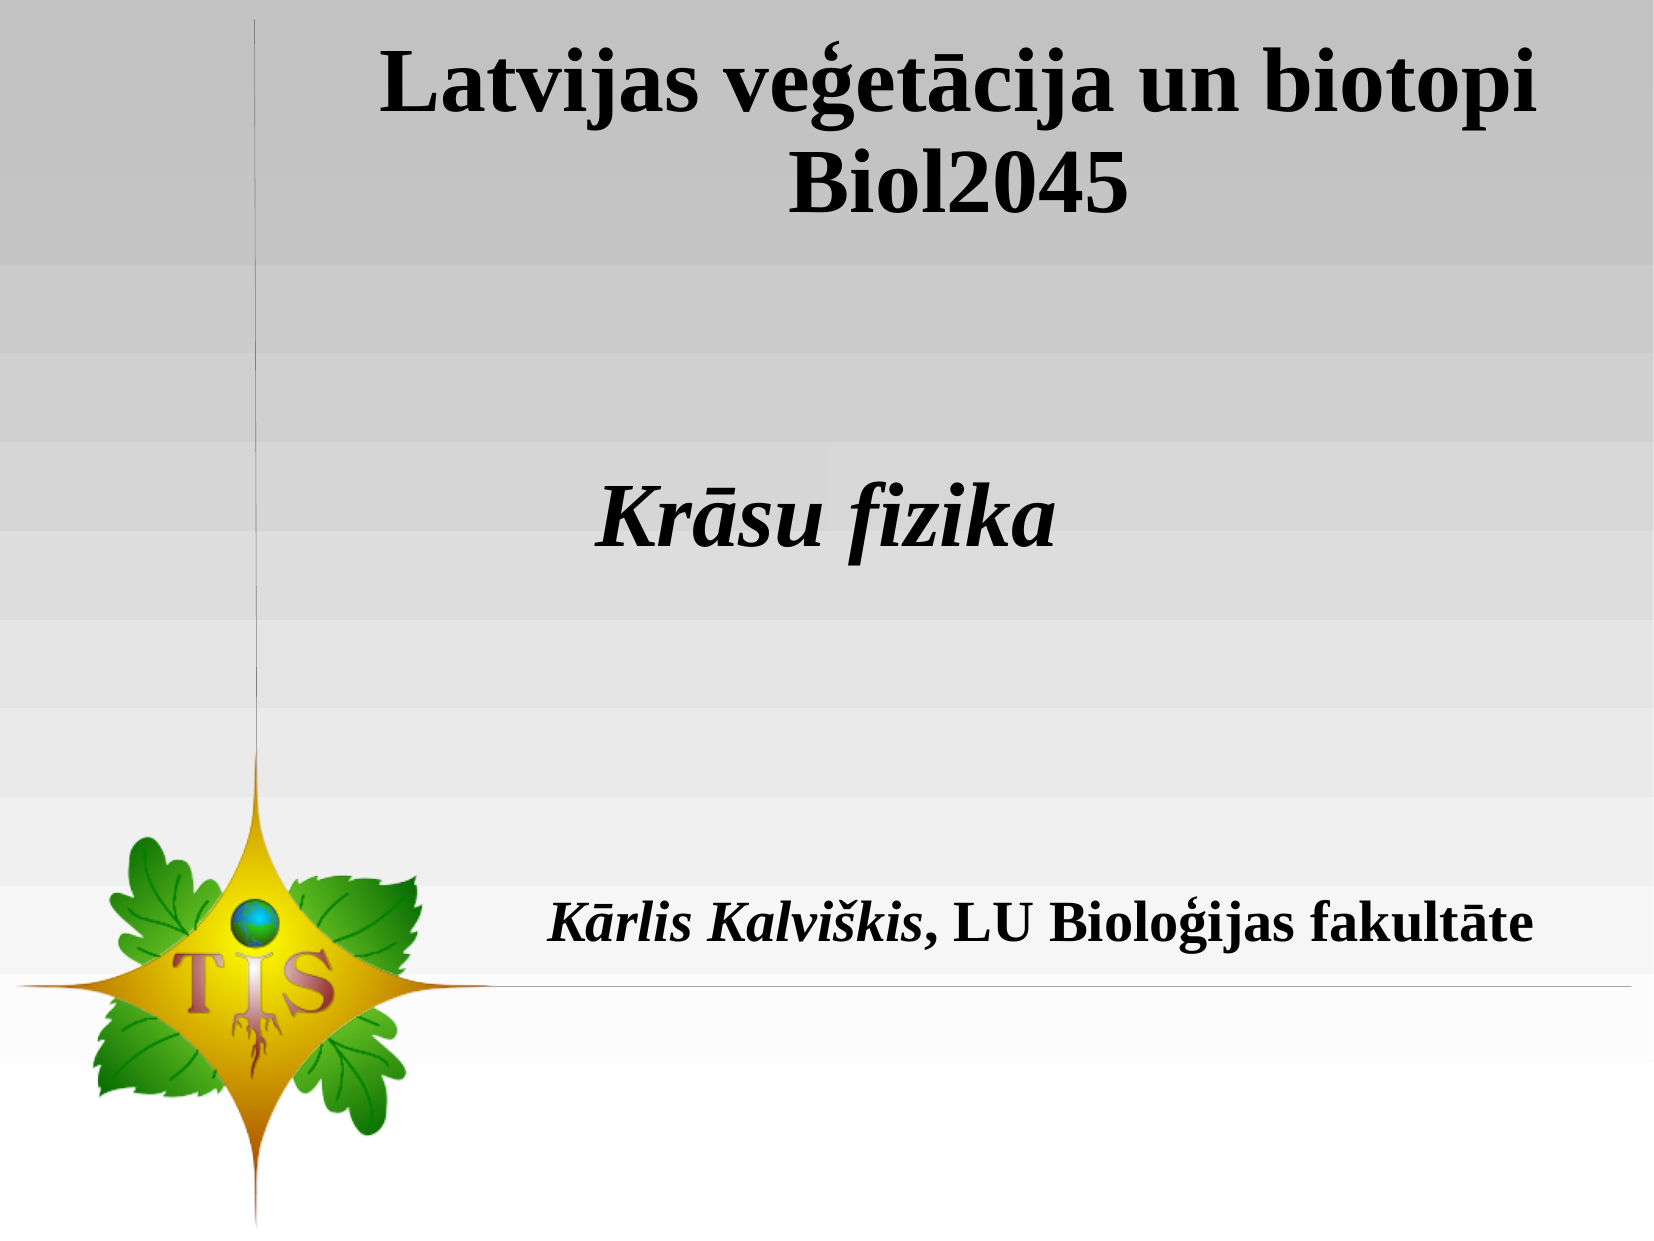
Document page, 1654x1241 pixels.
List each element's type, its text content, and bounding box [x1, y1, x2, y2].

title Krāsu fizika [108, 305, 1546, 726]
picture [0, 0, 1654, 1241]
